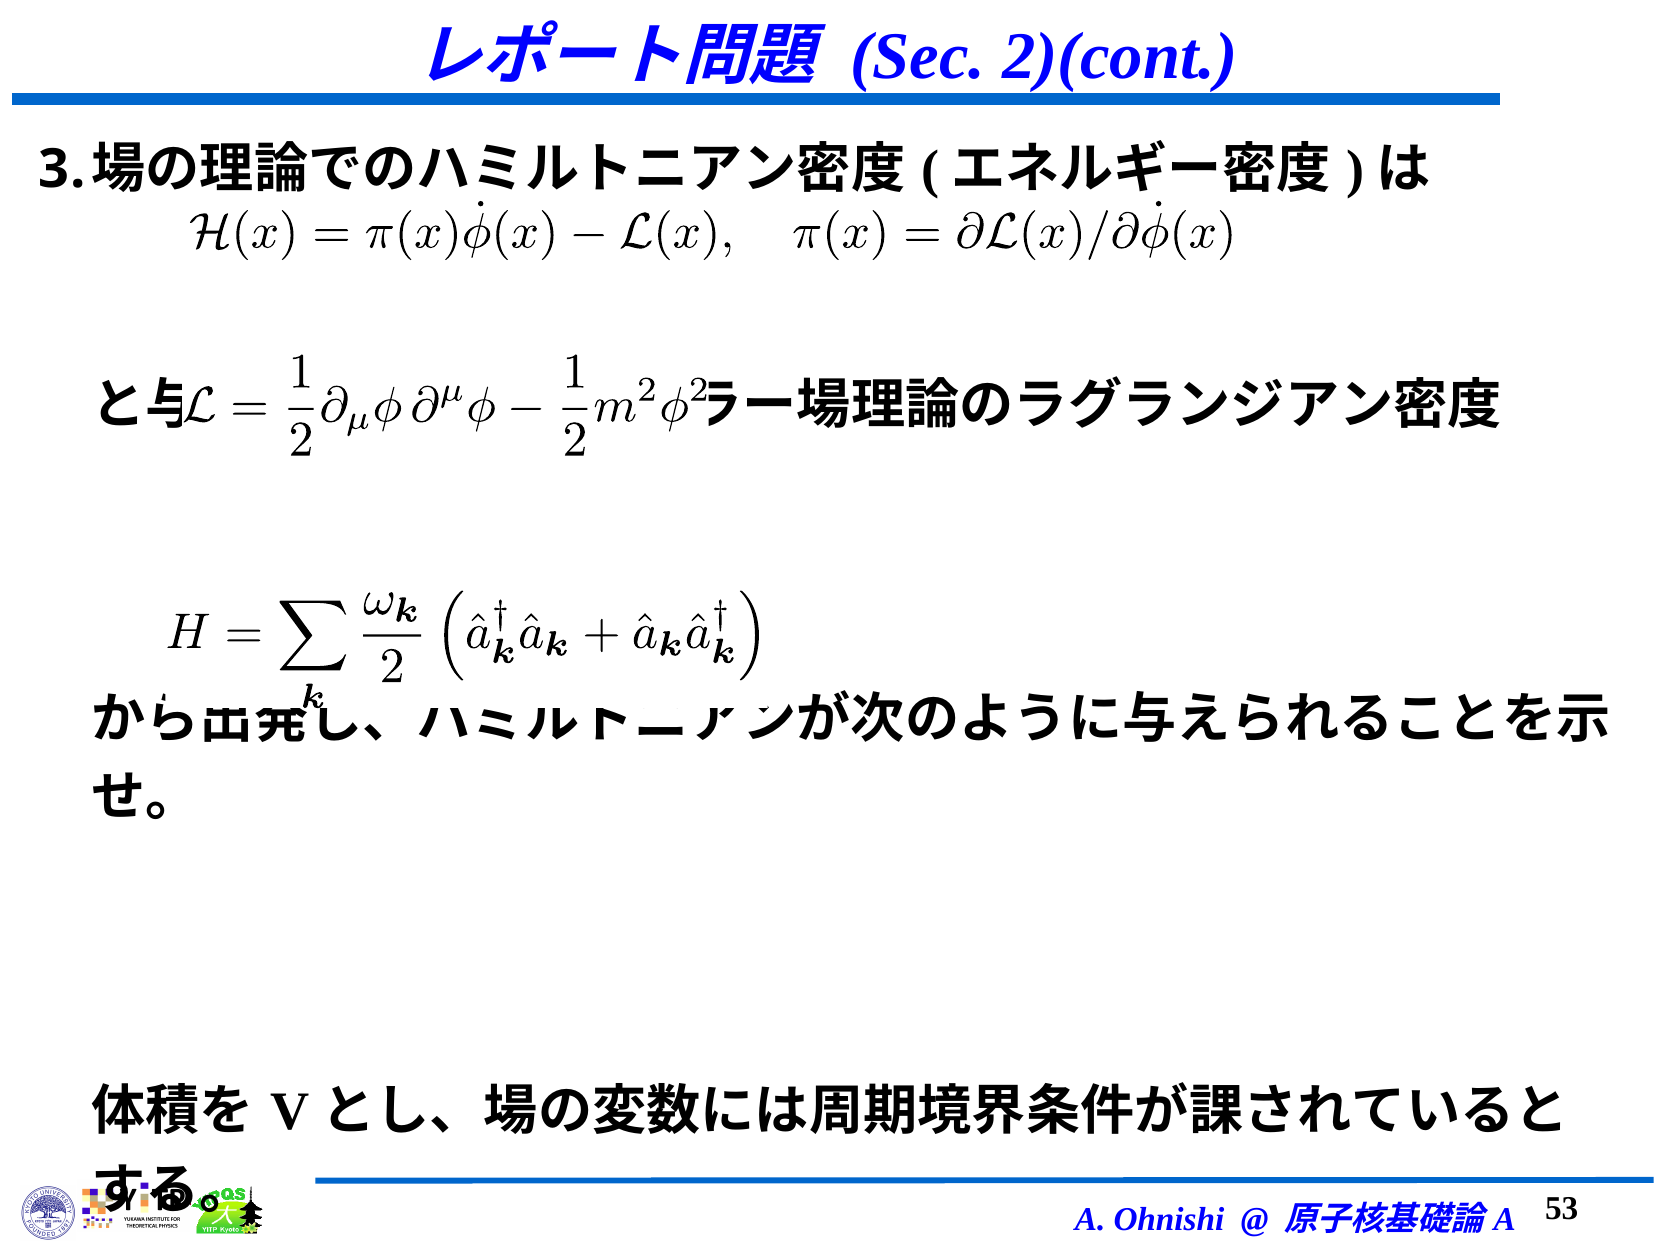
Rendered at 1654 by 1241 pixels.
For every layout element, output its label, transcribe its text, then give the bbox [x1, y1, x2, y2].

text_box [165, 590, 768, 709]
picture [166, 1199, 175, 1205]
picture [20, 1185, 76, 1241]
text_box [188, 200, 1237, 261]
picture [113, 1186, 121, 1194]
picture [77, 1184, 263, 1234]
title レポート問題 (Sec. 2)(cont.) [0, 0, 1654, 99]
text_box [182, 354, 709, 456]
list 場の理論でのハミルトニアン密度(エネルギー密度)は と与えられる。自由スカラー場理論のラグランジアン密度 から出発し、ハミルトニアンが次のように与えられることを示せ。 体積をVとし、場の変数には周期境界条件が課されているとする。 [20, 124, 1621, 1184]
